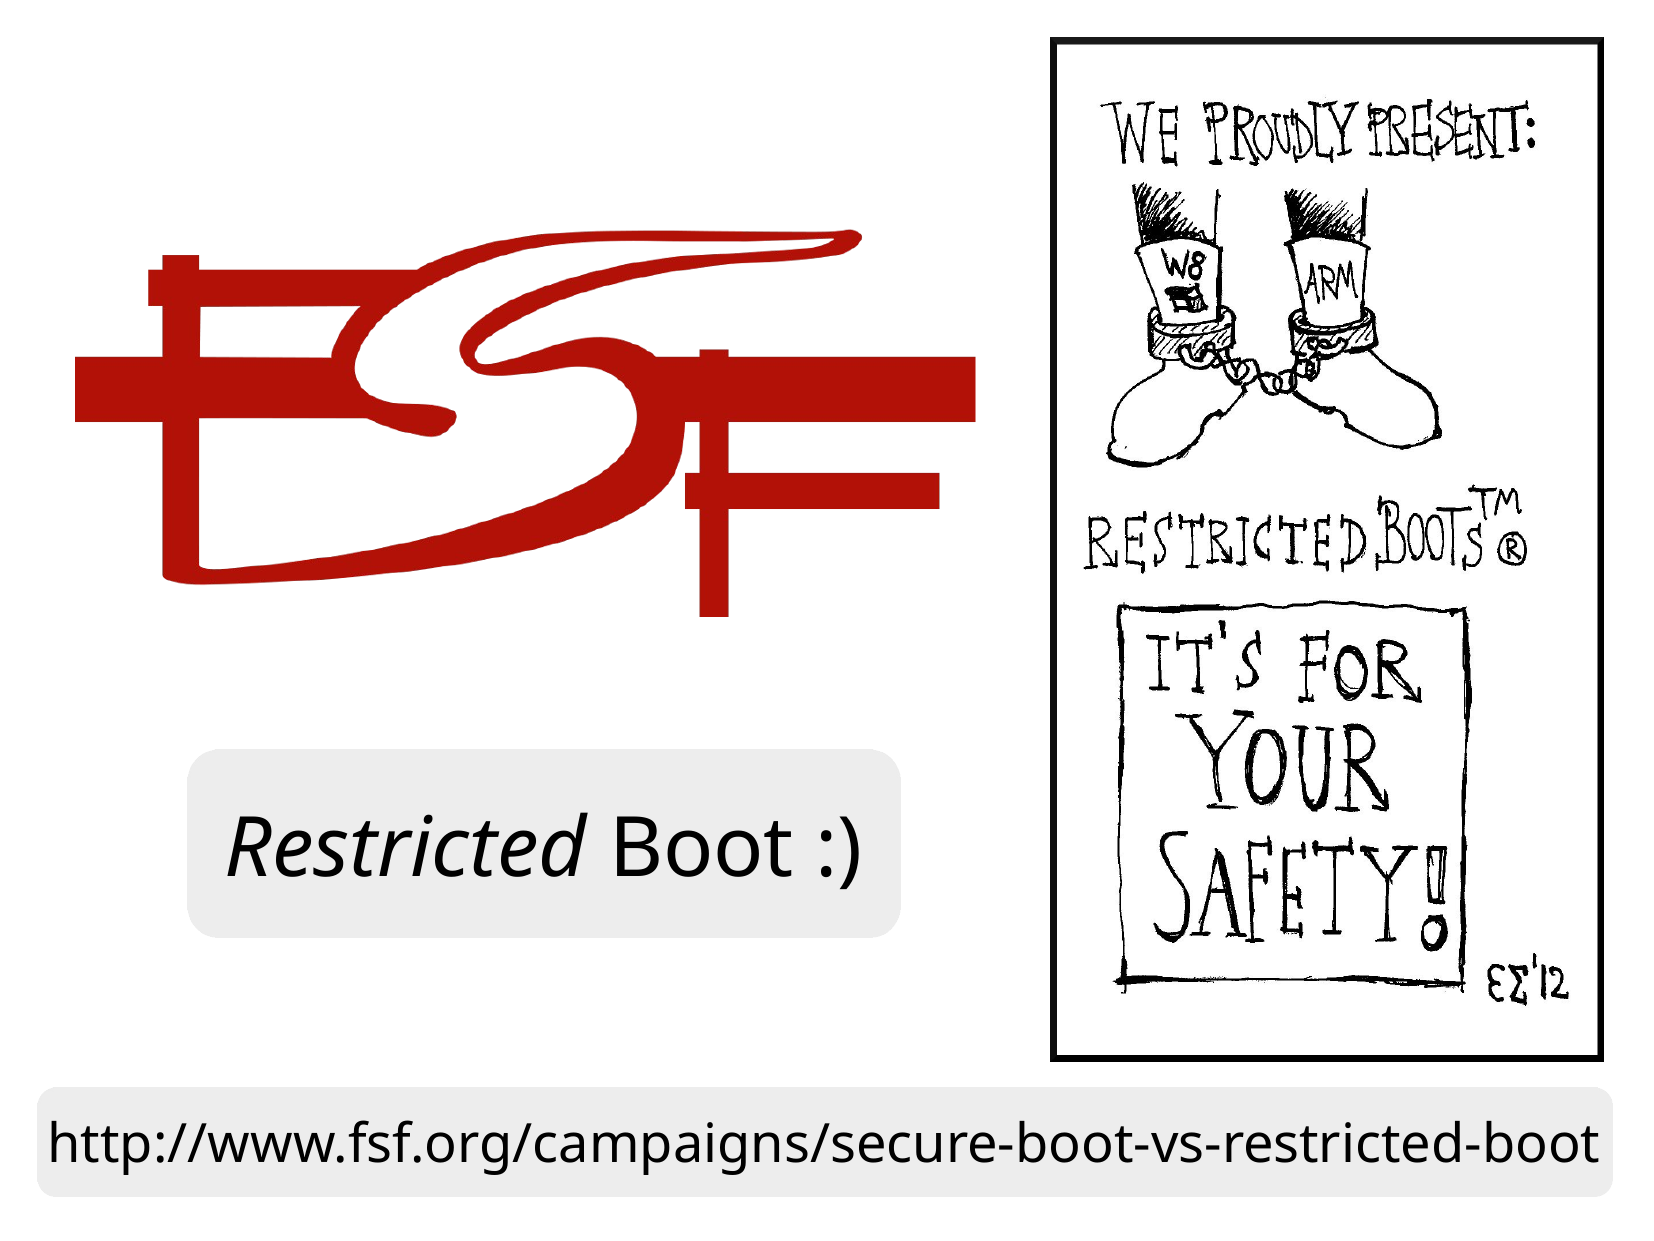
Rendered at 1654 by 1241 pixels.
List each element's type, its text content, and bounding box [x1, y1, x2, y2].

text_box Restricted Boot :) [202, 749, 885, 758]
picture [75, 226, 976, 617]
text_box http://www.fsf.org/campaigns/secure-boot-vs-restricted-boot [47, 1087, 1605, 1093]
picture [1050, 37, 1604, 1062]
